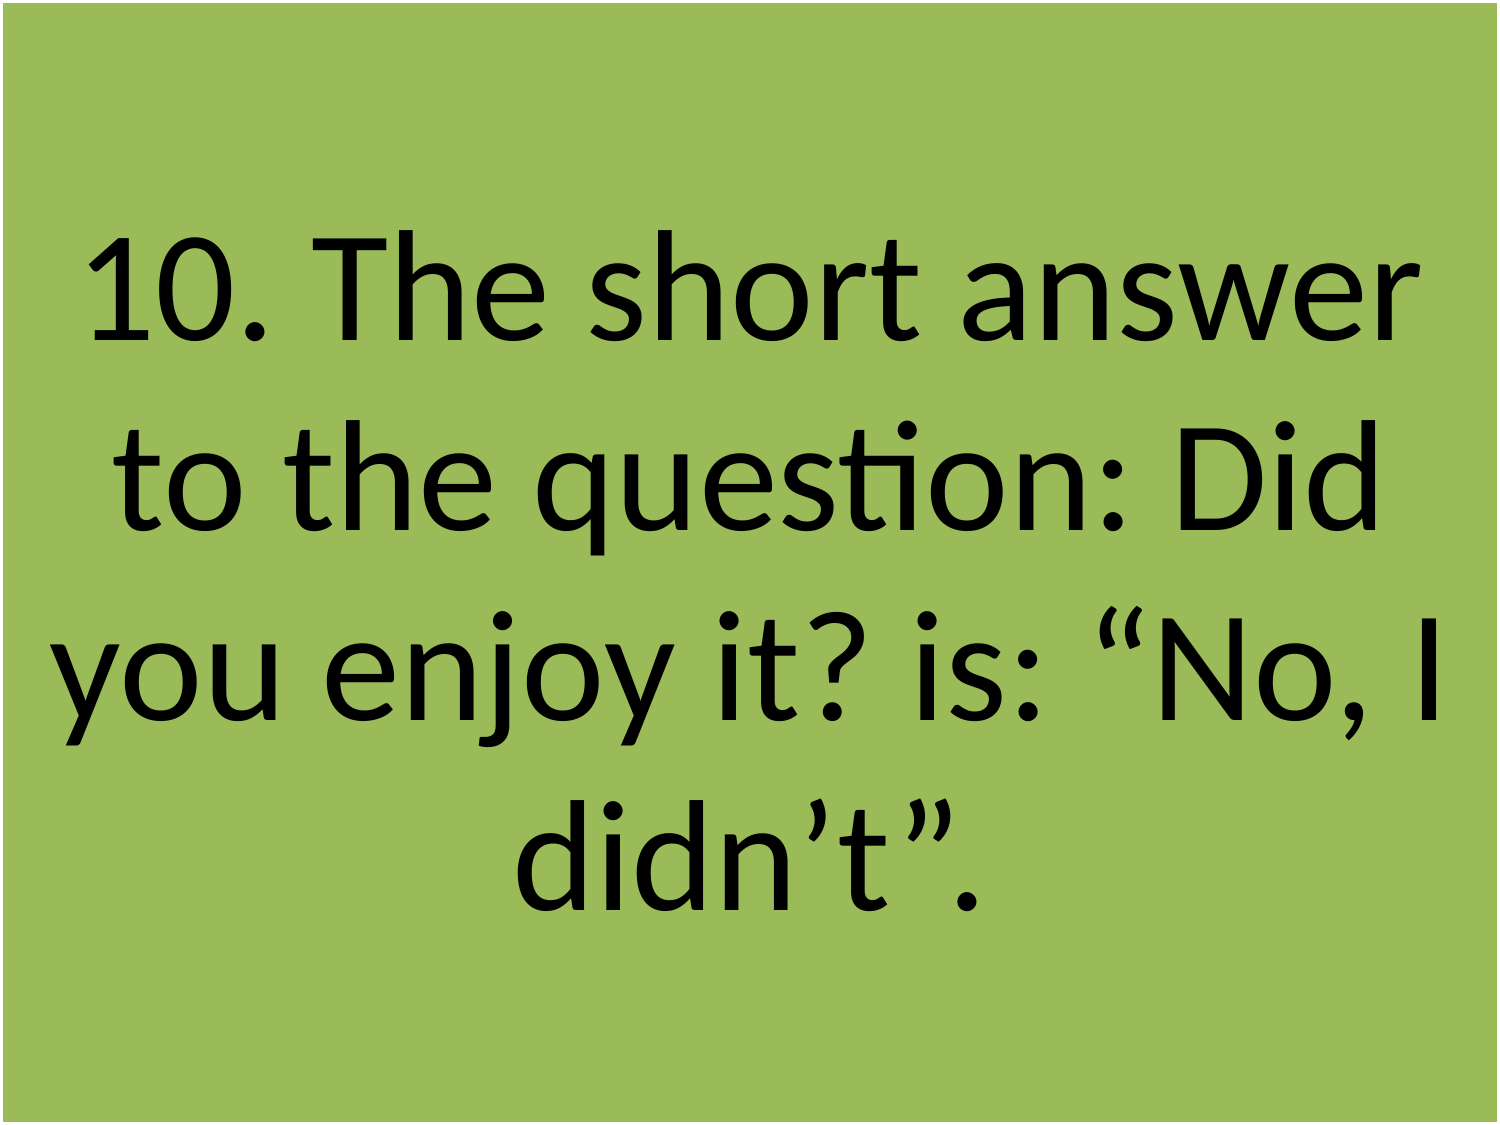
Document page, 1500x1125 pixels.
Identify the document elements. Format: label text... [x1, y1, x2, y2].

title 10. The short answer to the question: Did you enjoy it? is: “No, I didn’t”. [0, 0, 1500, 1125]
